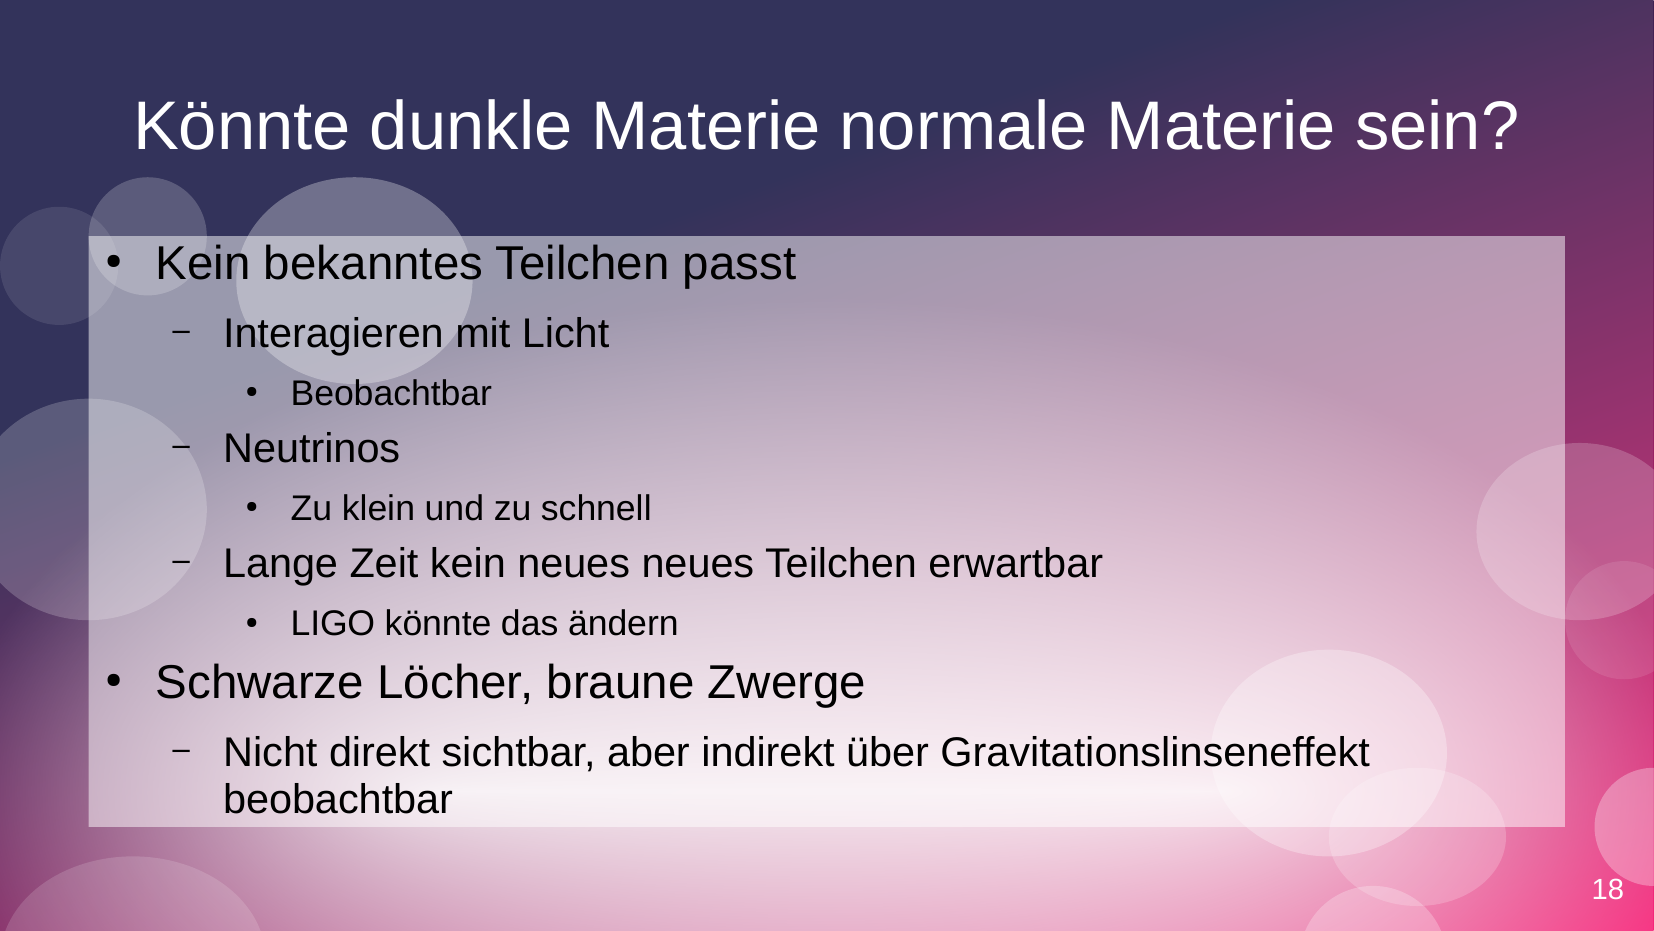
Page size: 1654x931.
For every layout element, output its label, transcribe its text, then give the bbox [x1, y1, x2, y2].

title Könnte dunkle Materie normale Materie sein? [88, 44, 1565, 207]
list Kein bekanntes Teilchen passt Interagieren mit Licht Beobachtbar Neutrinos Zu klein und zu schnell Lange Zeit kein neues neues Teilchen erwartbar LIGO könnte das ändern Schwarze Löcher, braune Zwerge Nicht direkt sichtbar, aber indirekt über Gravitationslinseneffekt beobachtbar [88, 236, 1565, 827]
